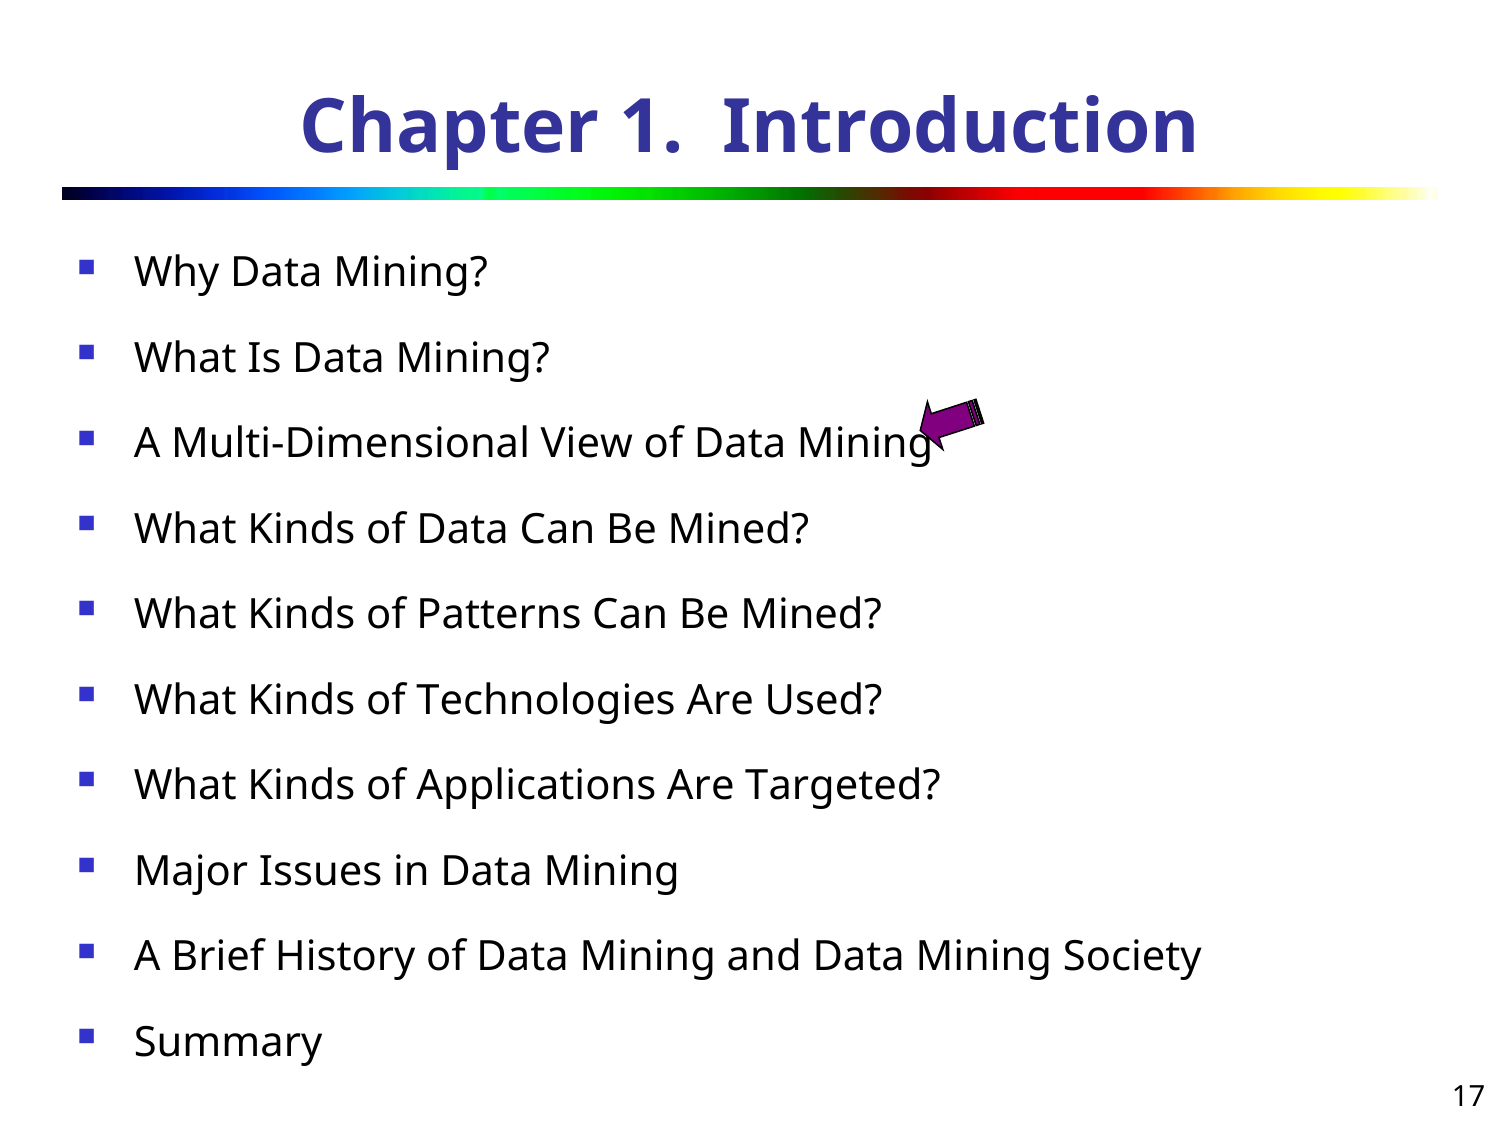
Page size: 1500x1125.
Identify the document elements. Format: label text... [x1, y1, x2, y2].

text_box <number> [1187, 1050, 1500, 1125]
title Chapter 1. Introduction [62, 37, 1438, 175]
list Why Data Mining? What Is Data Mining? A Multi-Dimensional View of Data Mining What Kinds of Data Can Be Mined? What Kinds of Patterns Can Be Mined? What Kinds of Technologies Are Used? What Kinds of Applications Are Targeted? Major Issues in Data Mining A Brief History of Data Mining and Data Mining Society Summary [62, 212, 1413, 1075]
text_box [920, 399, 984, 450]
